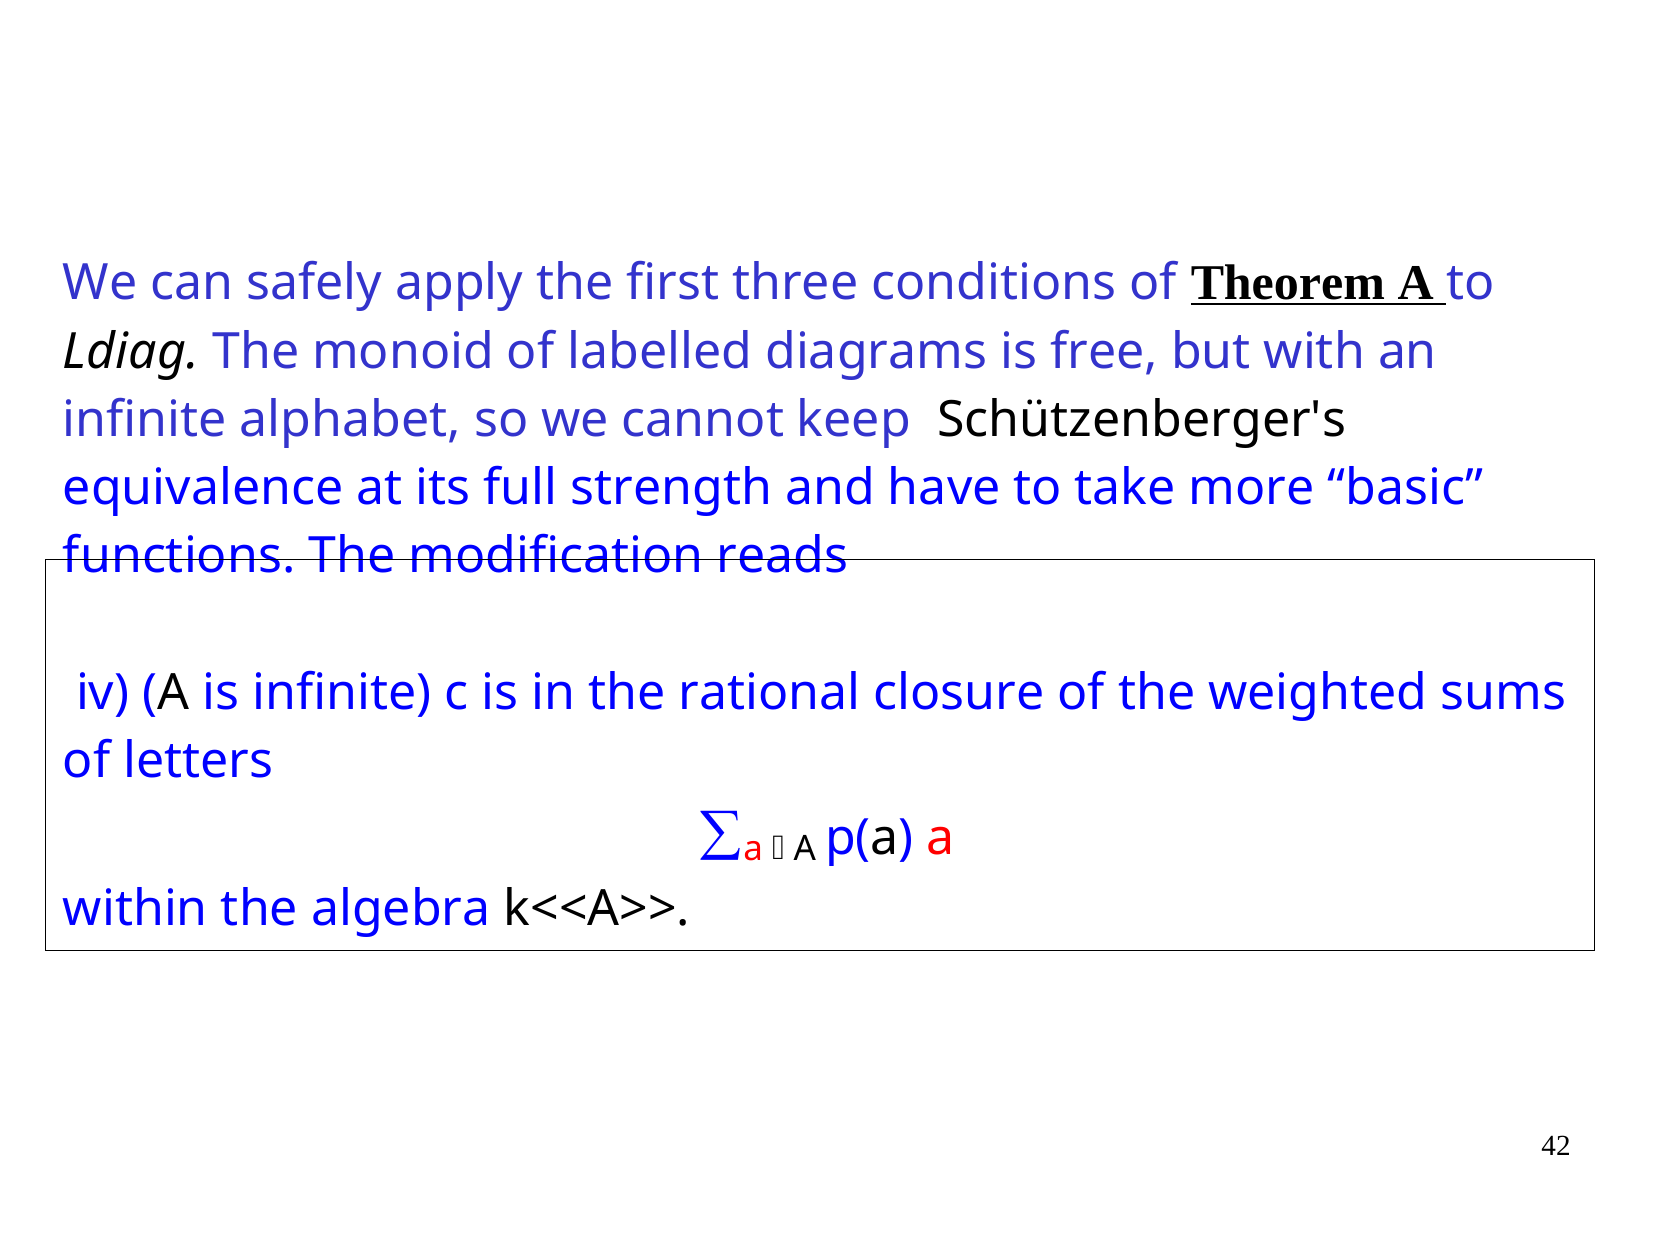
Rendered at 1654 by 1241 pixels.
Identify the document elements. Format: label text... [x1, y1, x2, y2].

text_box We can safely apply the first three conditions of Theorem A to Ldiag. The monoid of labelled diagrams is free, but with an infinite alphabet, so we cannot keep Schützenberger's equivalence at its full strength and have to take more “basic” functions. The modification reads iv) (A is infinite) c is in the rational closure of the weighted sums of letters ∑a  A p(a) a within the algebra k<<A>>. [48, 238, 1604, 1056]
text_box We can safely apply the first three conditions of Theorem A to Ldiag. The monoid of labelled diagrams is free, but with an infinite alphabet, so we cannot keep Schützenberger's equivalence at its full strength and have to take more “basic” functions. The modification reads iv) (A is infinite) c is in the rational closure of the weighted sums of letters ∑a  A p(a) a within the algebra k<<A>>. [48, 560, 1594, 950]
